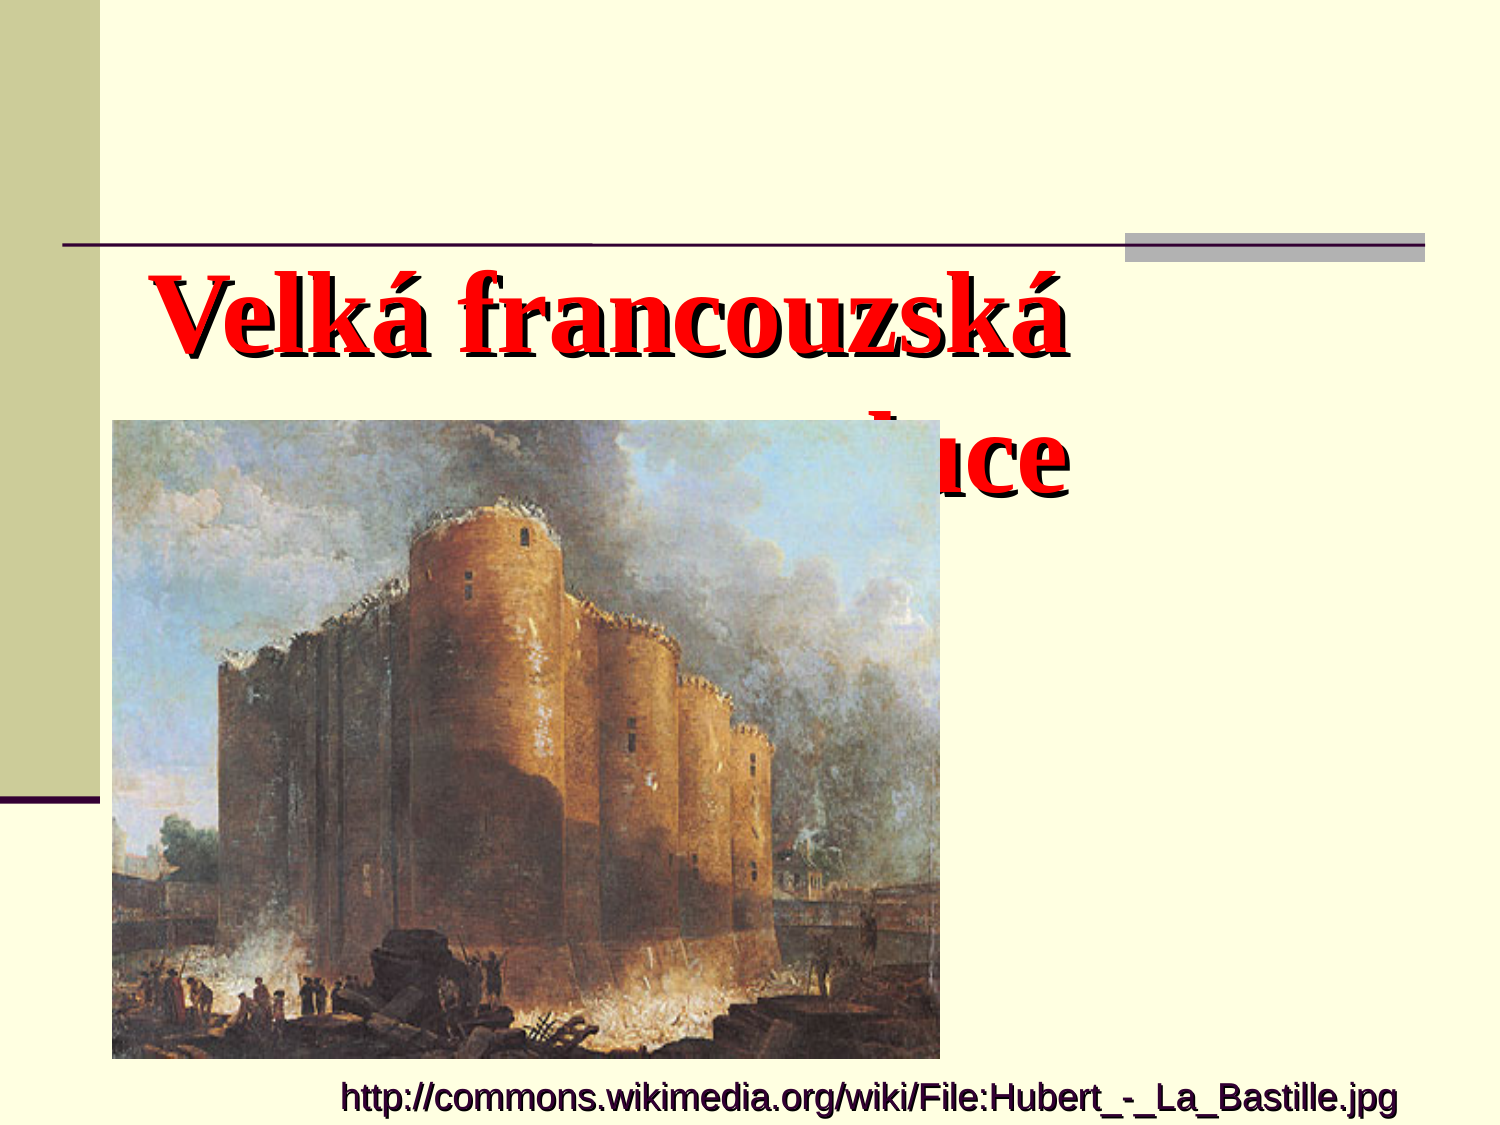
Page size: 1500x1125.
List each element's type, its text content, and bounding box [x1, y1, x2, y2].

picture [112, 420, 940, 1059]
title Velká francouzská revoluce [147, 215, 1416, 516]
text_box http://commons.wikimedia.org/wiki/File:Hubert_-_La_Bastille.jpg [325, 1065, 1413, 1125]
